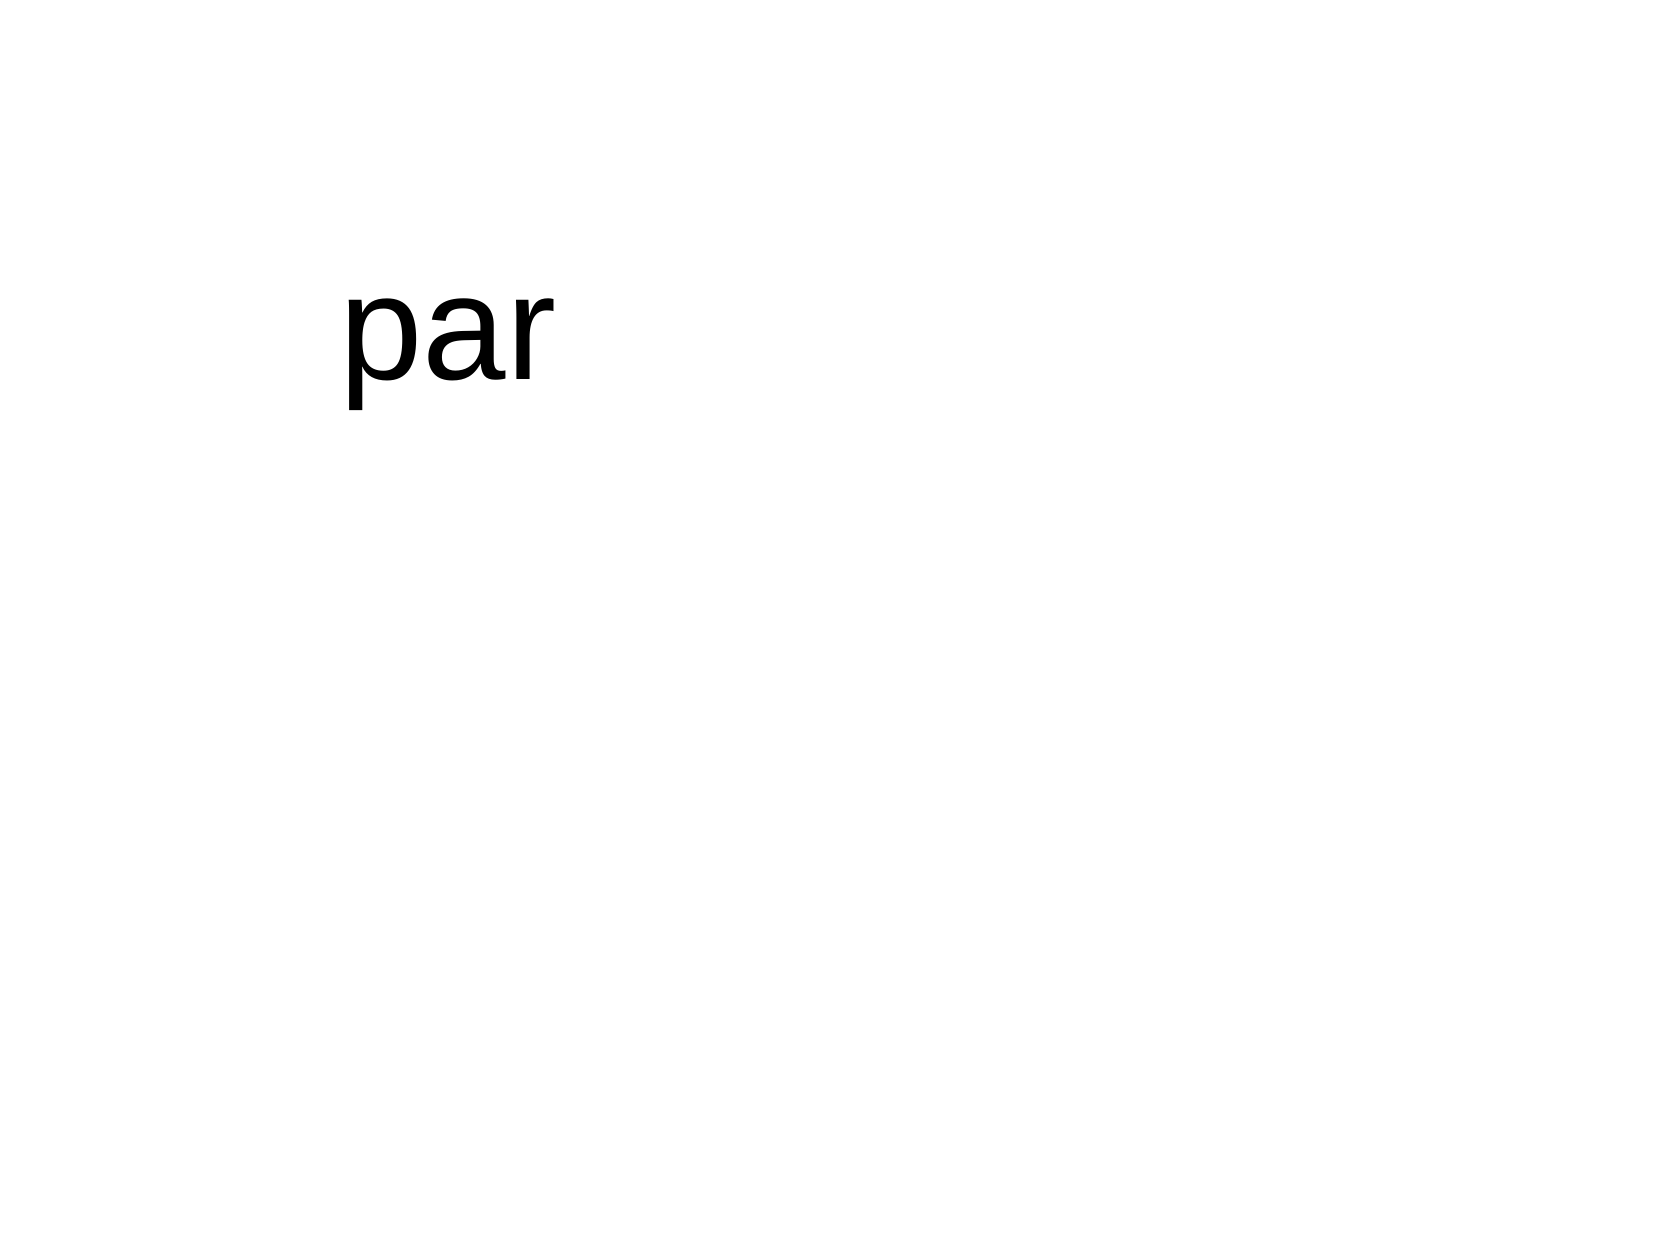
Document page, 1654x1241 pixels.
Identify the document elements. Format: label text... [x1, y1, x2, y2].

text_box par [324, 236, 1211, 419]
